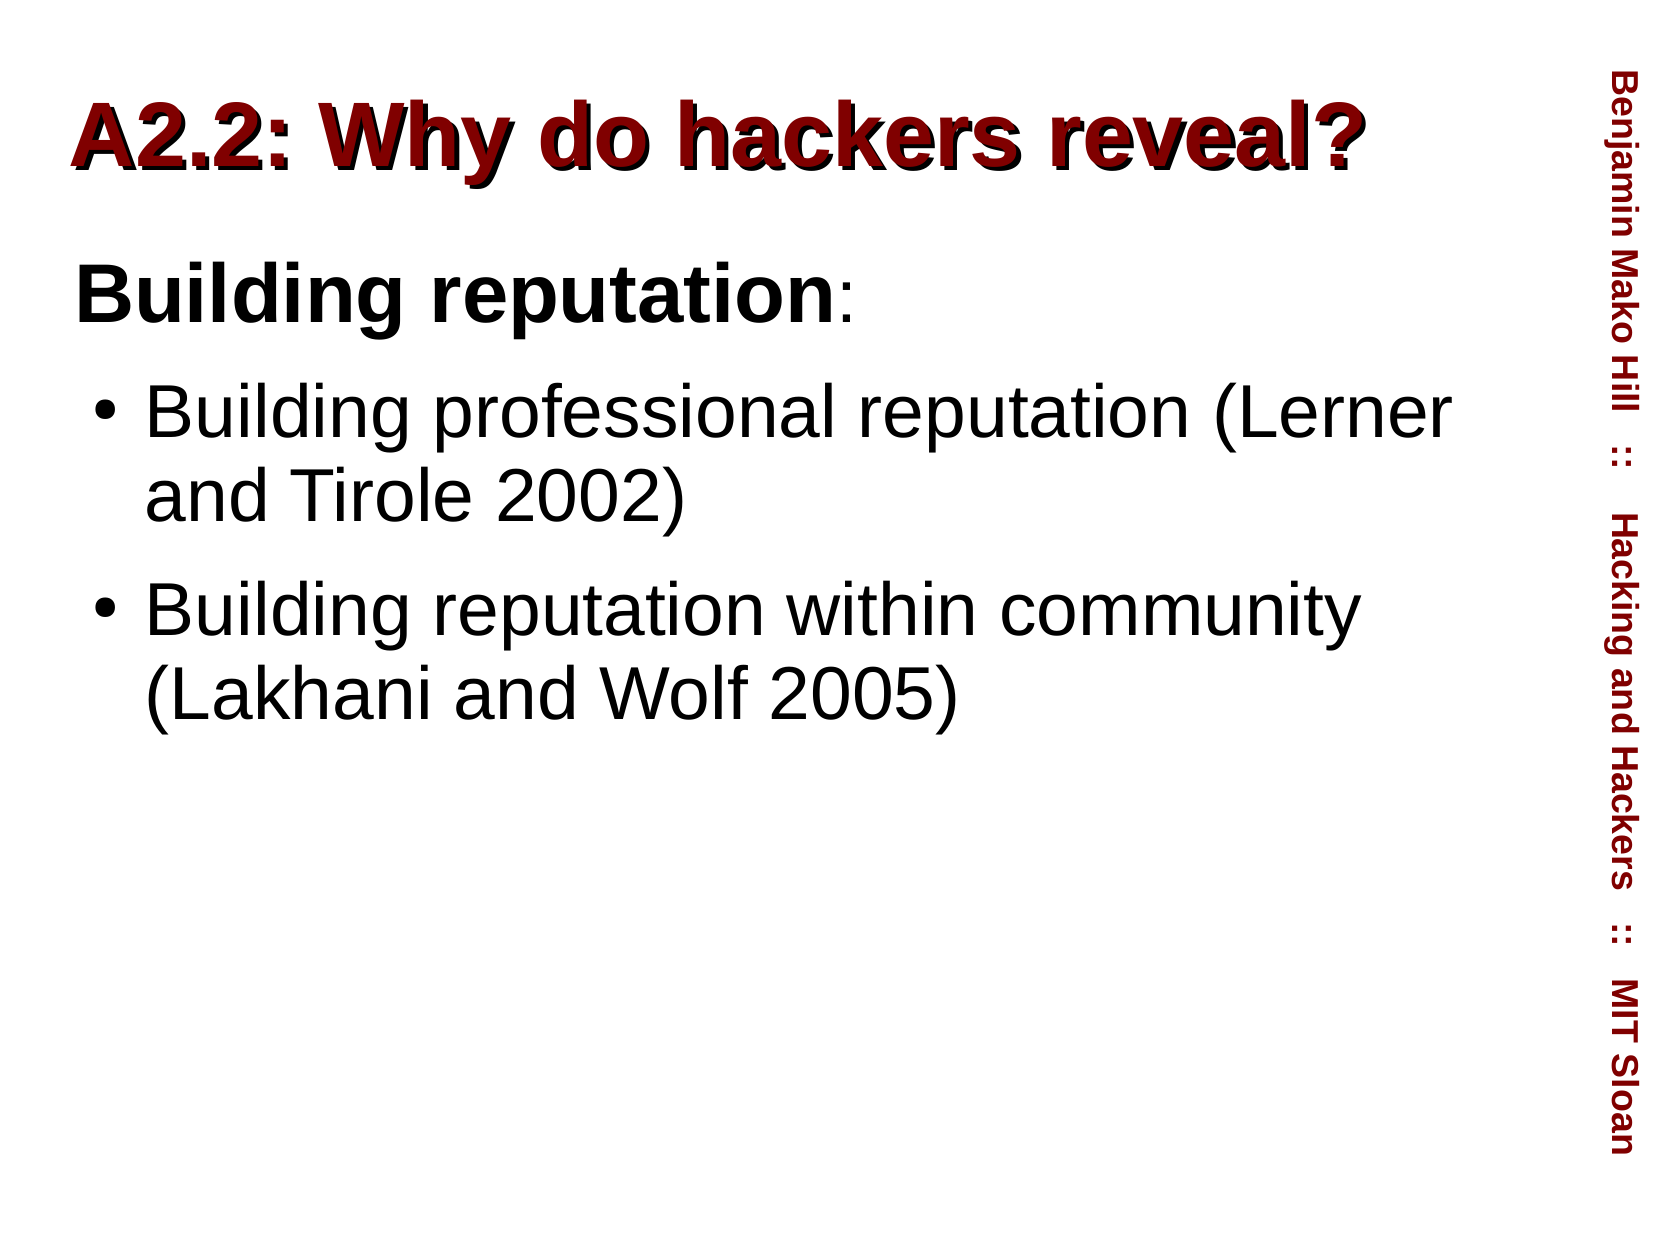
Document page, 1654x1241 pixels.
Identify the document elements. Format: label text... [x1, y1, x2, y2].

list Building reputation: Building professional reputation (Lerner and Tirole 2002) Building reputation within community (Lakhani and Wolf 2005) [74, 247, 1534, 1172]
title A2.2: Why do hackers reveal? [68, 31, 1542, 239]
